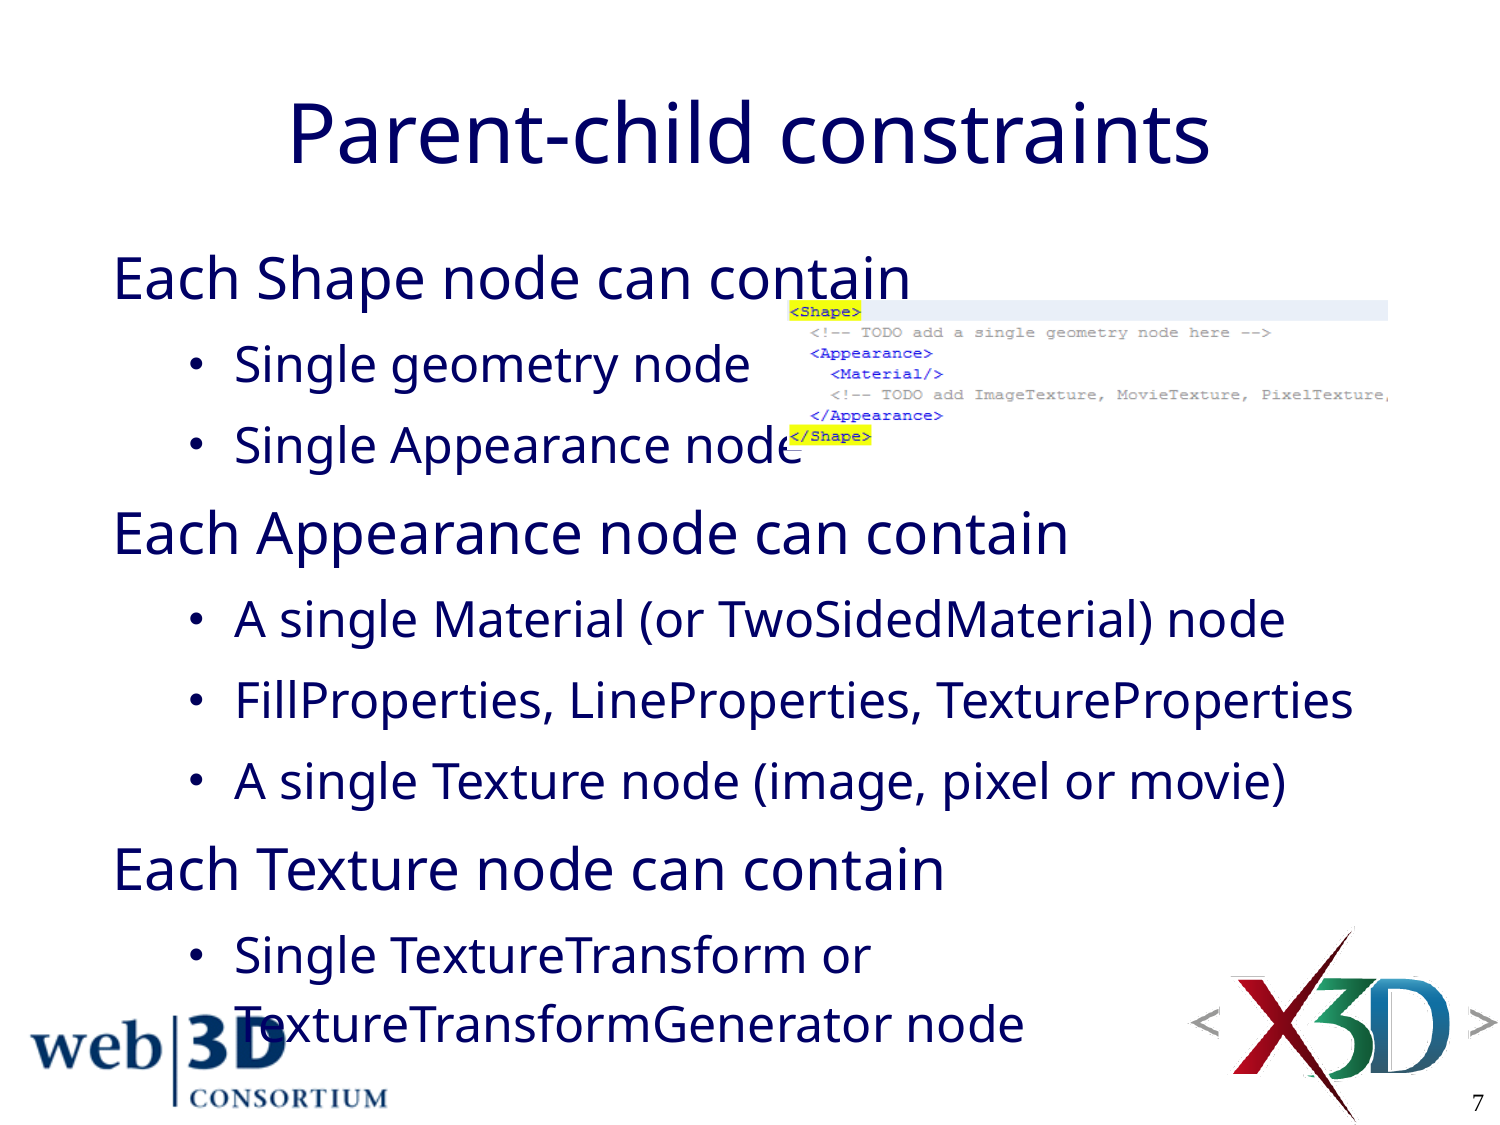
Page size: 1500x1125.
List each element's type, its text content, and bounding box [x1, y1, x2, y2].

list Each Shape node can contain Single geometry node Single Appearance node Each Appearance node can contain A single Material (or TwoSidedMaterial) node FillProperties, LineProperties, TextureProperties A single Texture node (image, pixel or movie) Each Texture node can contain Single TextureTransform or TextureTransformGenerator node [112, 237, 1388, 986]
picture [787, 299, 1388, 451]
picture [1187, 926, 1500, 1125]
title Parent-child constraints [112, 44, 1388, 218]
picture [12, 998, 413, 1118]
